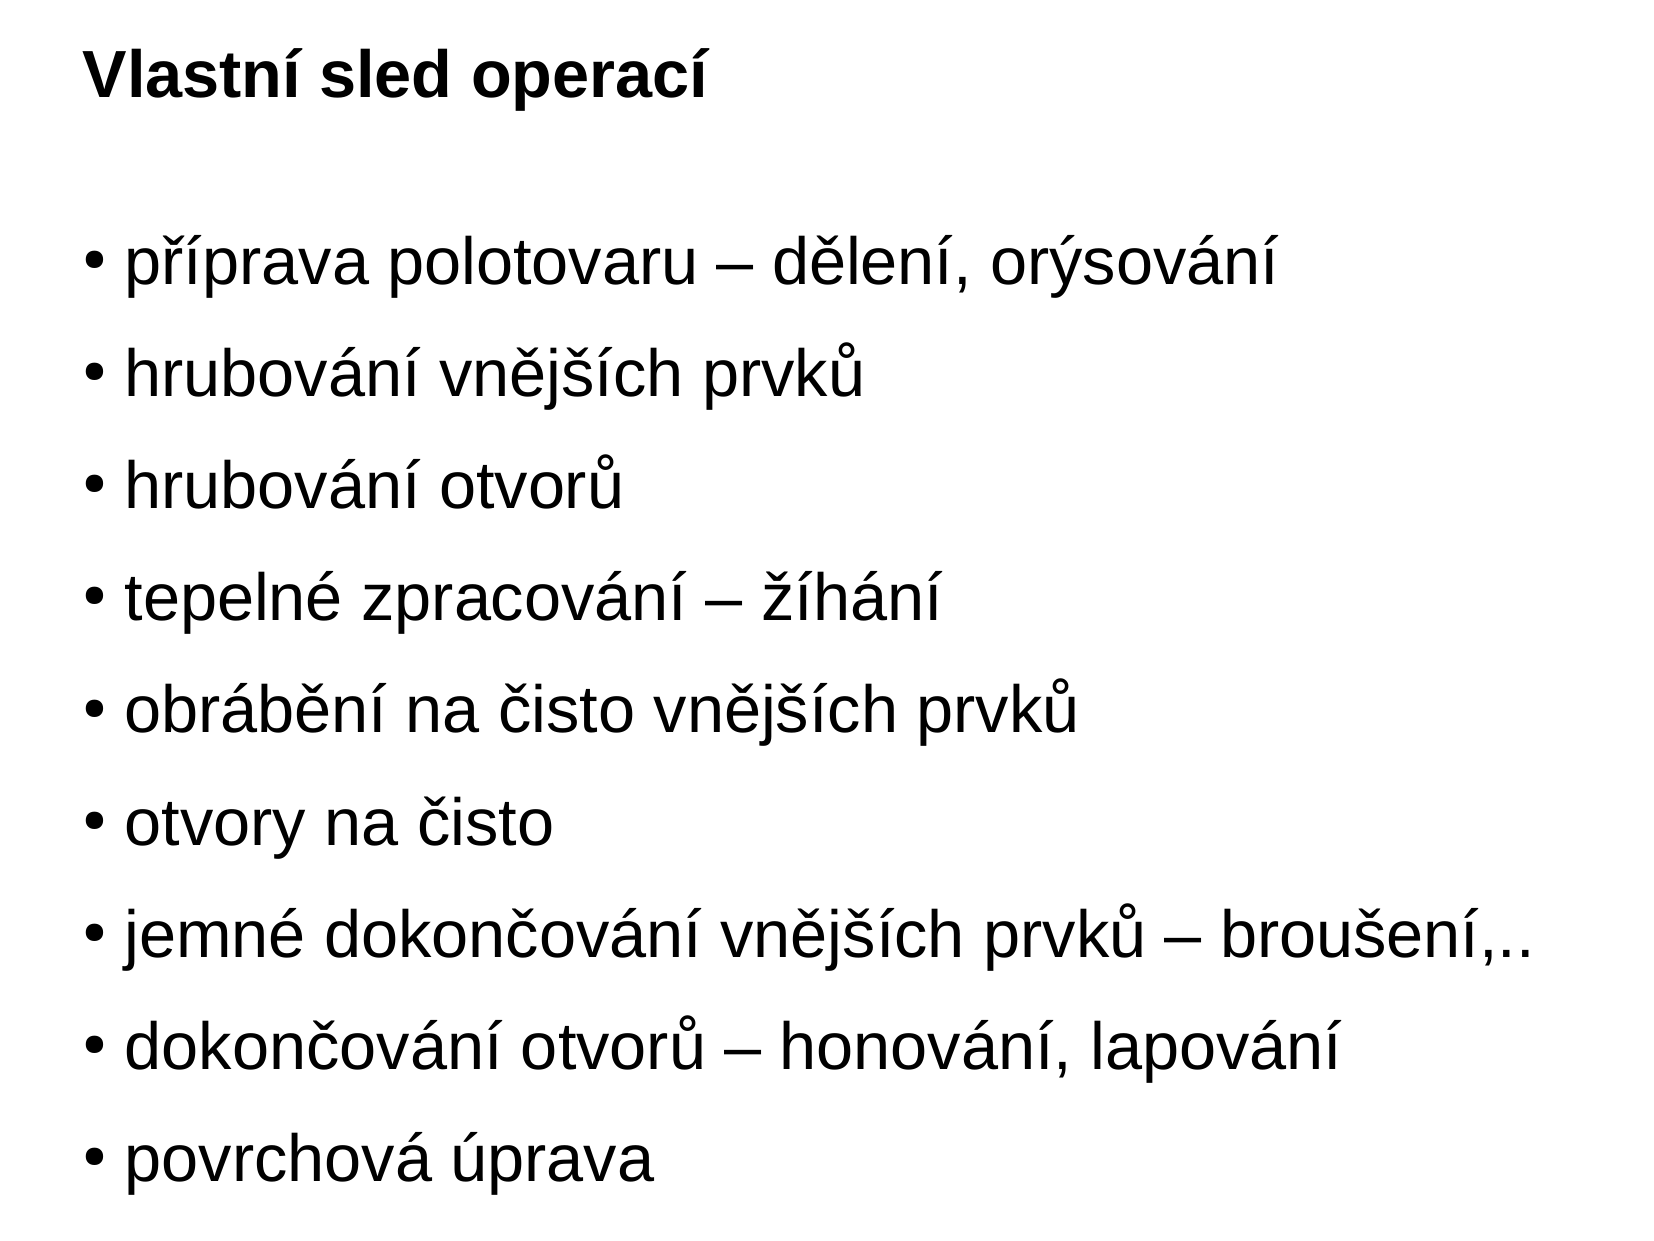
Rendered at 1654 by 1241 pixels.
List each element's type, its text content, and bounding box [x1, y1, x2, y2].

subtitle Vlastní sled operací příprava polotovaru – dělení, orýsování hrubování vnějších prvků hrubování otvorů tepelné zpracování – žíhání obrábění na čisto vnějších prvků otvory na čisto jemné dokončování vnějších prvků – broušení,.. dokončování otvorů – honování, lapování povrchová úprava [82, 0, 1571, 1196]
